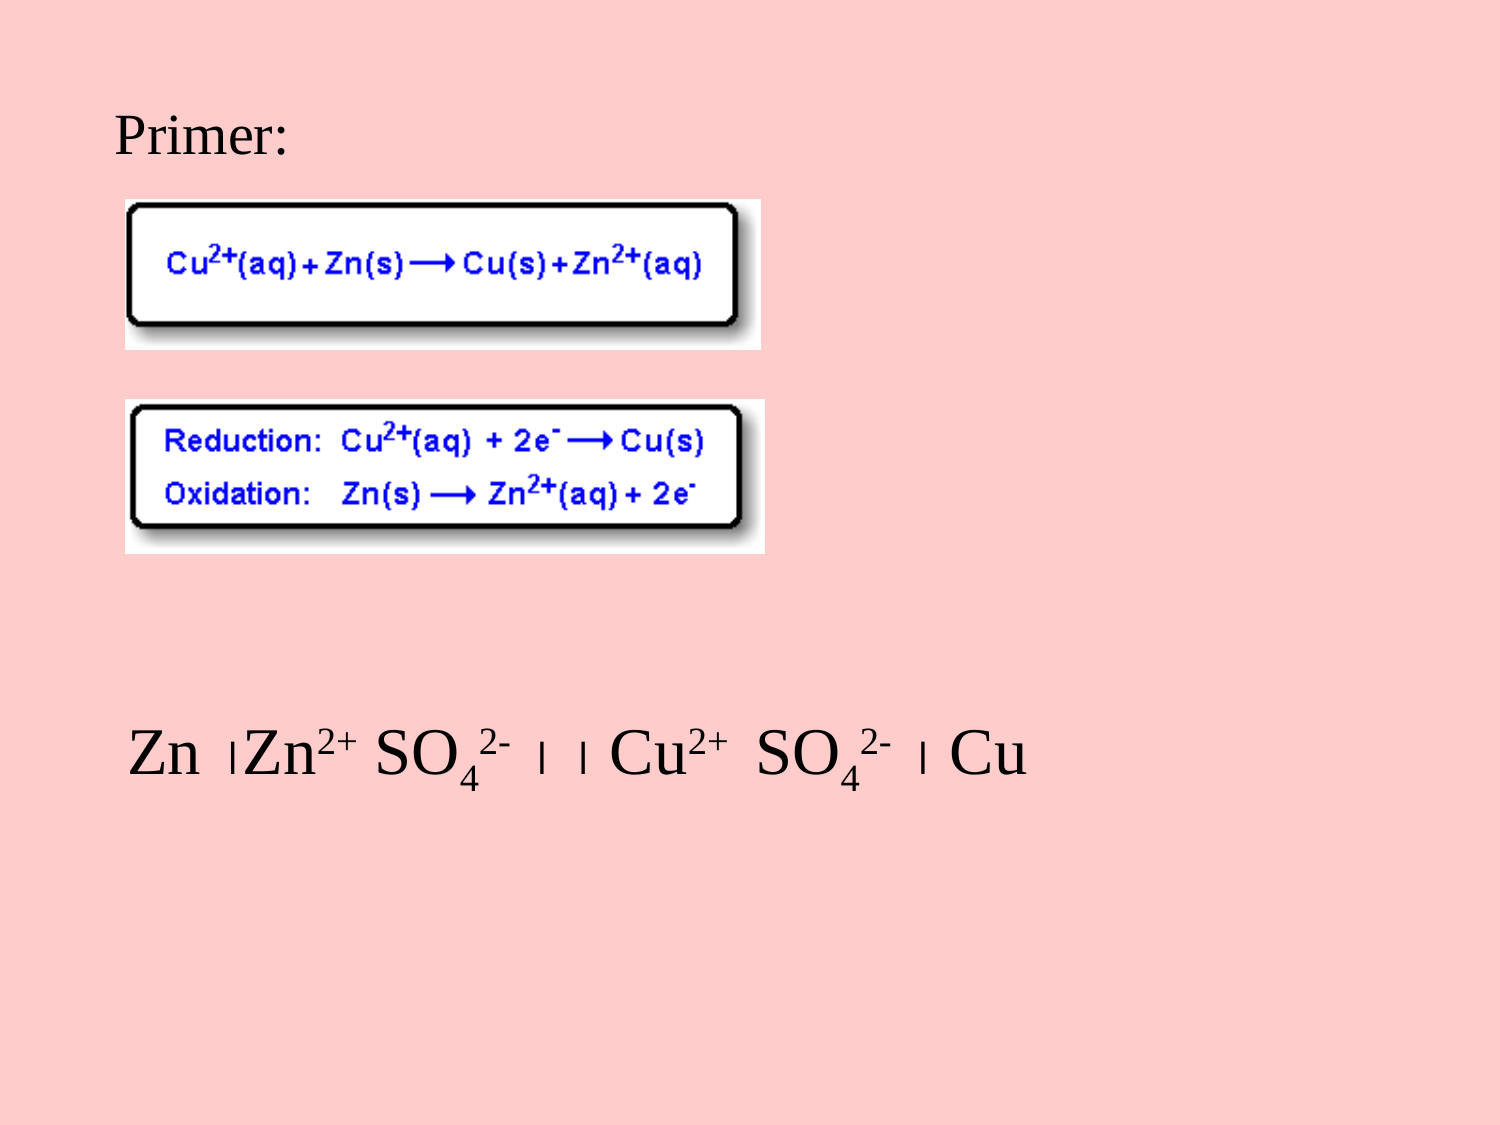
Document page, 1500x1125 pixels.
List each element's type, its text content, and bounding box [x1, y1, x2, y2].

picture [125, 199, 761, 351]
title Primer: [99, 37, 1375, 225]
list Zn Zn2+ SO42-   Cu2+ SO42-  Cu [112, 699, 1388, 1001]
picture [125, 399, 765, 554]
